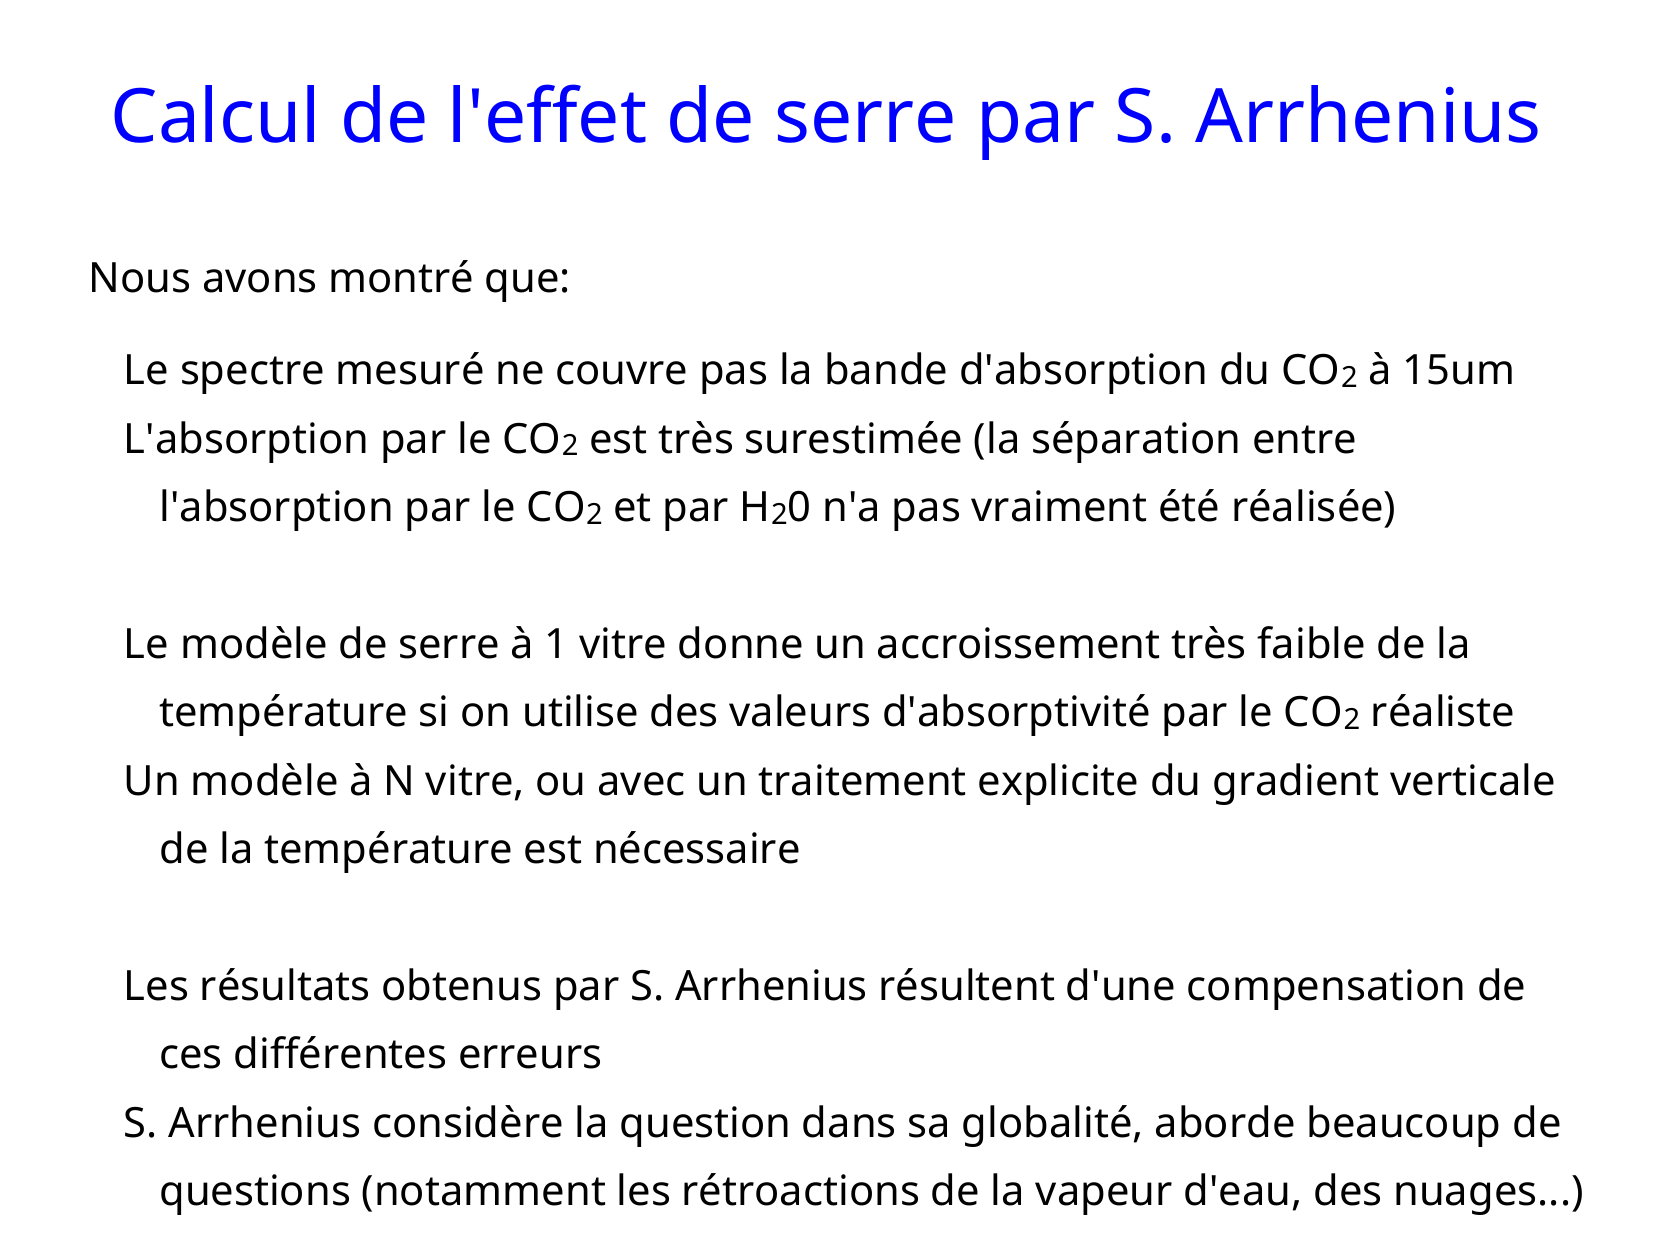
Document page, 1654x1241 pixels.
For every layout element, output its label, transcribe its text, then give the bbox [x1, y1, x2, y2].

text_box Nous avons montré que: Le spectre mesuré ne couvre pas la bande d'absorption du CO2 à 15um L'absorption par le CO2 est très surestimée (la séparation entre l'absorption par le CO2 et par H20 n'a pas vraiment été réalisée) Le modèle de serre à 1 vitre donne un accroissement très faible de la température si on utilise des valeurs d'absorptivité par le CO2 réaliste Un modèle à N vitre, ou avec un traitement explicite du gradient verticale de la température est nécessaire Les résultats obtenus par S. Arrhenius résultent d'une compensation de ces différentes erreurs S. Arrhenius considère la question dans sa globalité, aborde beaucoup de questions (notamment les rétroactions de la vapeur d'eau, des nuages...) et apporte des solutions originales (approximation diffuse...) [73, 229, 1606, 1163]
title Calcul de l'effet de serre par S. Arrhenius [82, 21, 1571, 206]
